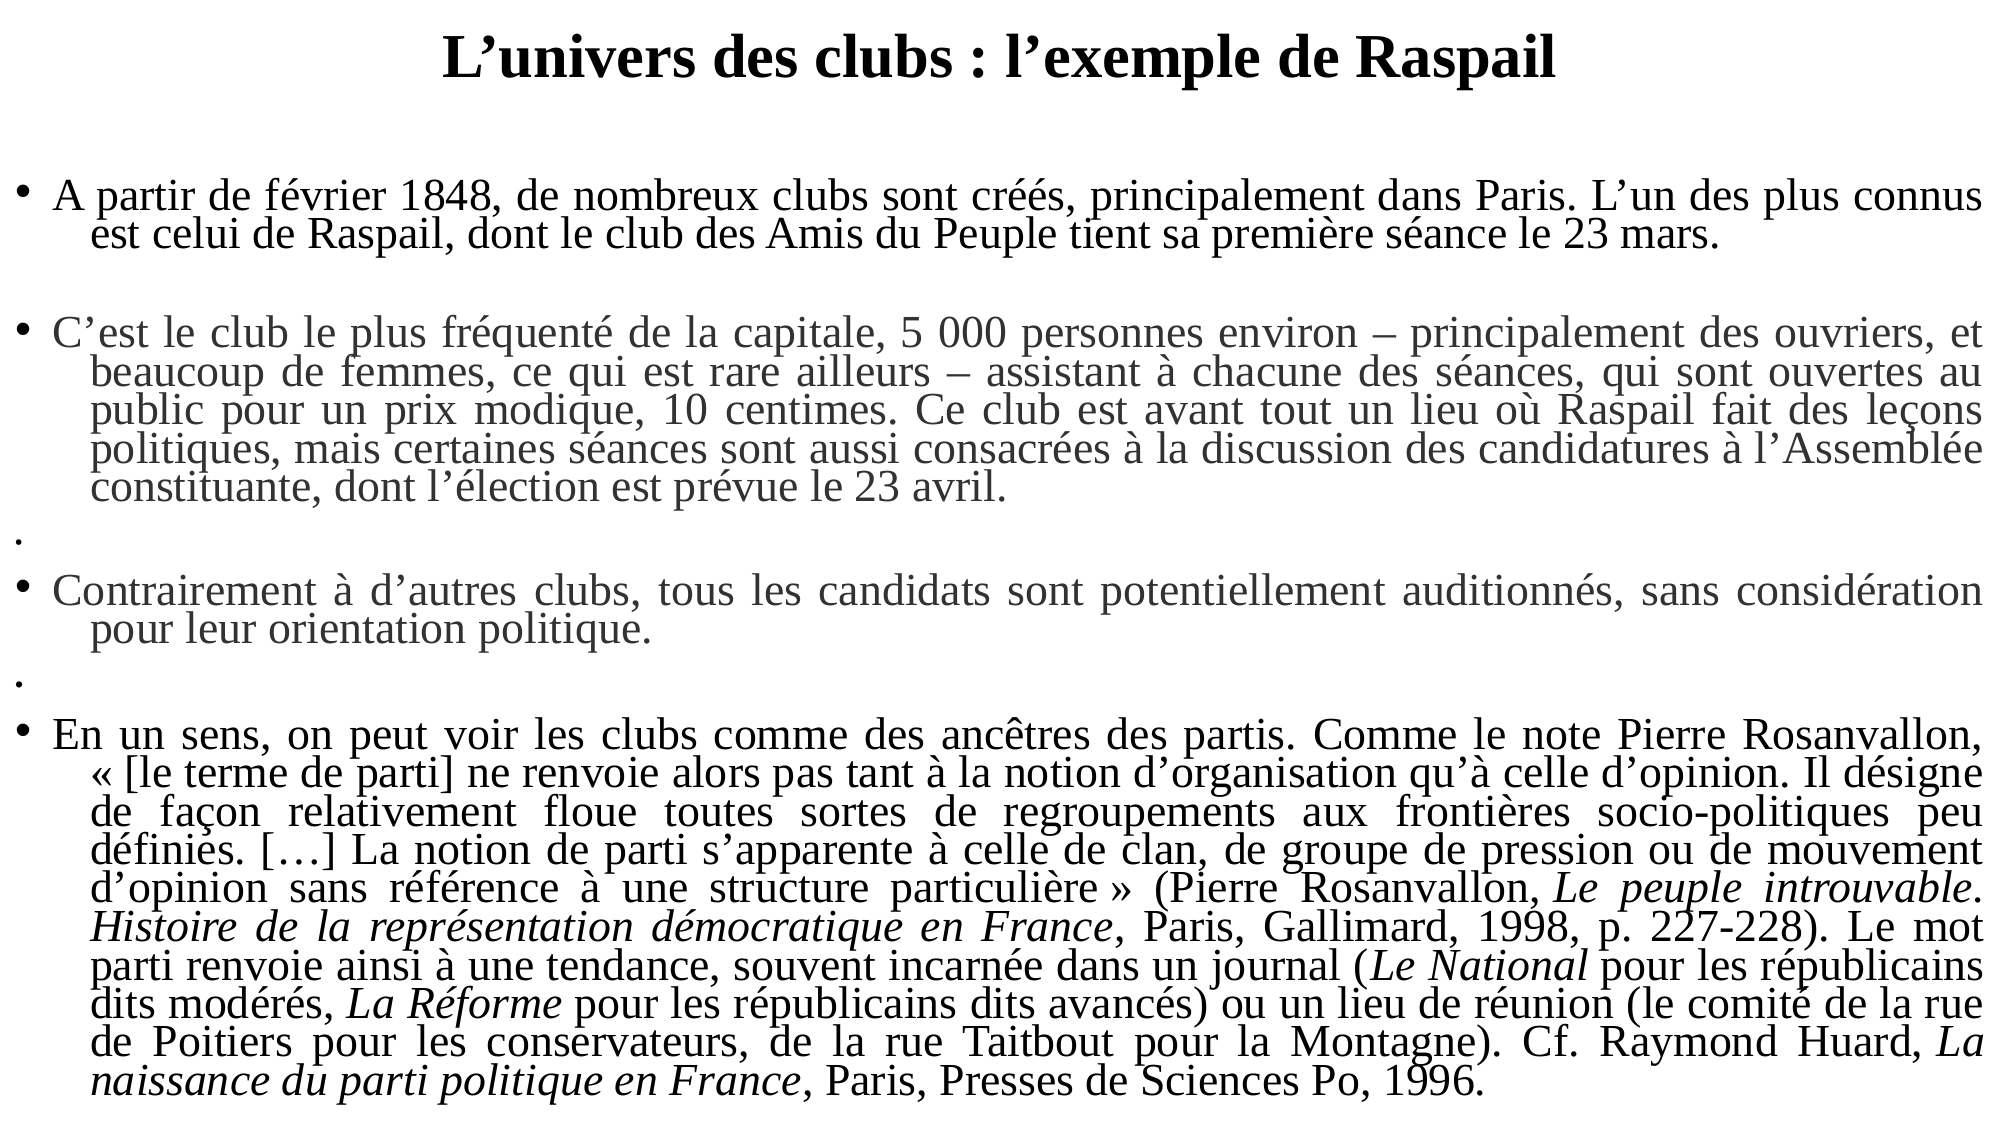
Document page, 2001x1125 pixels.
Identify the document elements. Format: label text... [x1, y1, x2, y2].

list A partir de février 1848, de nombreux clubs sont créés, principalement dans Paris. L’un des plus connus est celui de Raspail, dont le club des Amis du Peuple tient sa première séance le 23 mars. C’est le club le plus fréquenté de la capitale, 5 000 personnes environ – principalement des ouvriers, et beaucoup de femmes, ce qui est rare ailleurs – assistant à chacune des séances, qui sont ouvertes au public pour un prix modique, 10 centimes. Ce club est avant tout un lieu où Raspail fait des leçons politiques, mais certaines séances sont aussi consacrées à la discussion des candidatures à l’Assemblée constituante, dont l’élection est prévue le 23 avril. Contrairement à d’autres clubs, tous les candidats sont potentiellement auditionnés, sans considération pour leur orientation politique. En un sens, on peut voir les clubs comme des ancêtres des partis. Comme le note Pierre Rosanvallon, « [le terme de parti] ne renvoie alors pas tant à la notion d’organisation qu’à celle d’opinion. Il désigne de façon relativement floue toutes sortes de regroupements aux frontières socio-politiques peu définies. […] La notion de parti s’apparente à celle de clan, de groupe de pression ou de mouvement d’opinion sans référence à une structure particulière » (Pierre Rosanvallon, Le peuple introuvable. Histoire de la représentation démocratique en France, Paris, Gallimard, 1998, p. 227-228). Le mot parti renvoie ainsi à une tendance, souvent incarnée dans un journal (Le National pour les républicains dits modérés, La Réforme pour les républicains dits avancés) ou un lieu de réunion (le comité de la rue de Poitiers pour les conservateurs, de la rue Taitbout pour la Montagne). Cf. Raymond Huard, La naissance du parti politique en France, Paris, Presses de Sciences Po, 1996. [0, 171, 2000, 1125]
title L’univers des clubs : l’exemple de Raspail [249, 0, 1750, 114]
